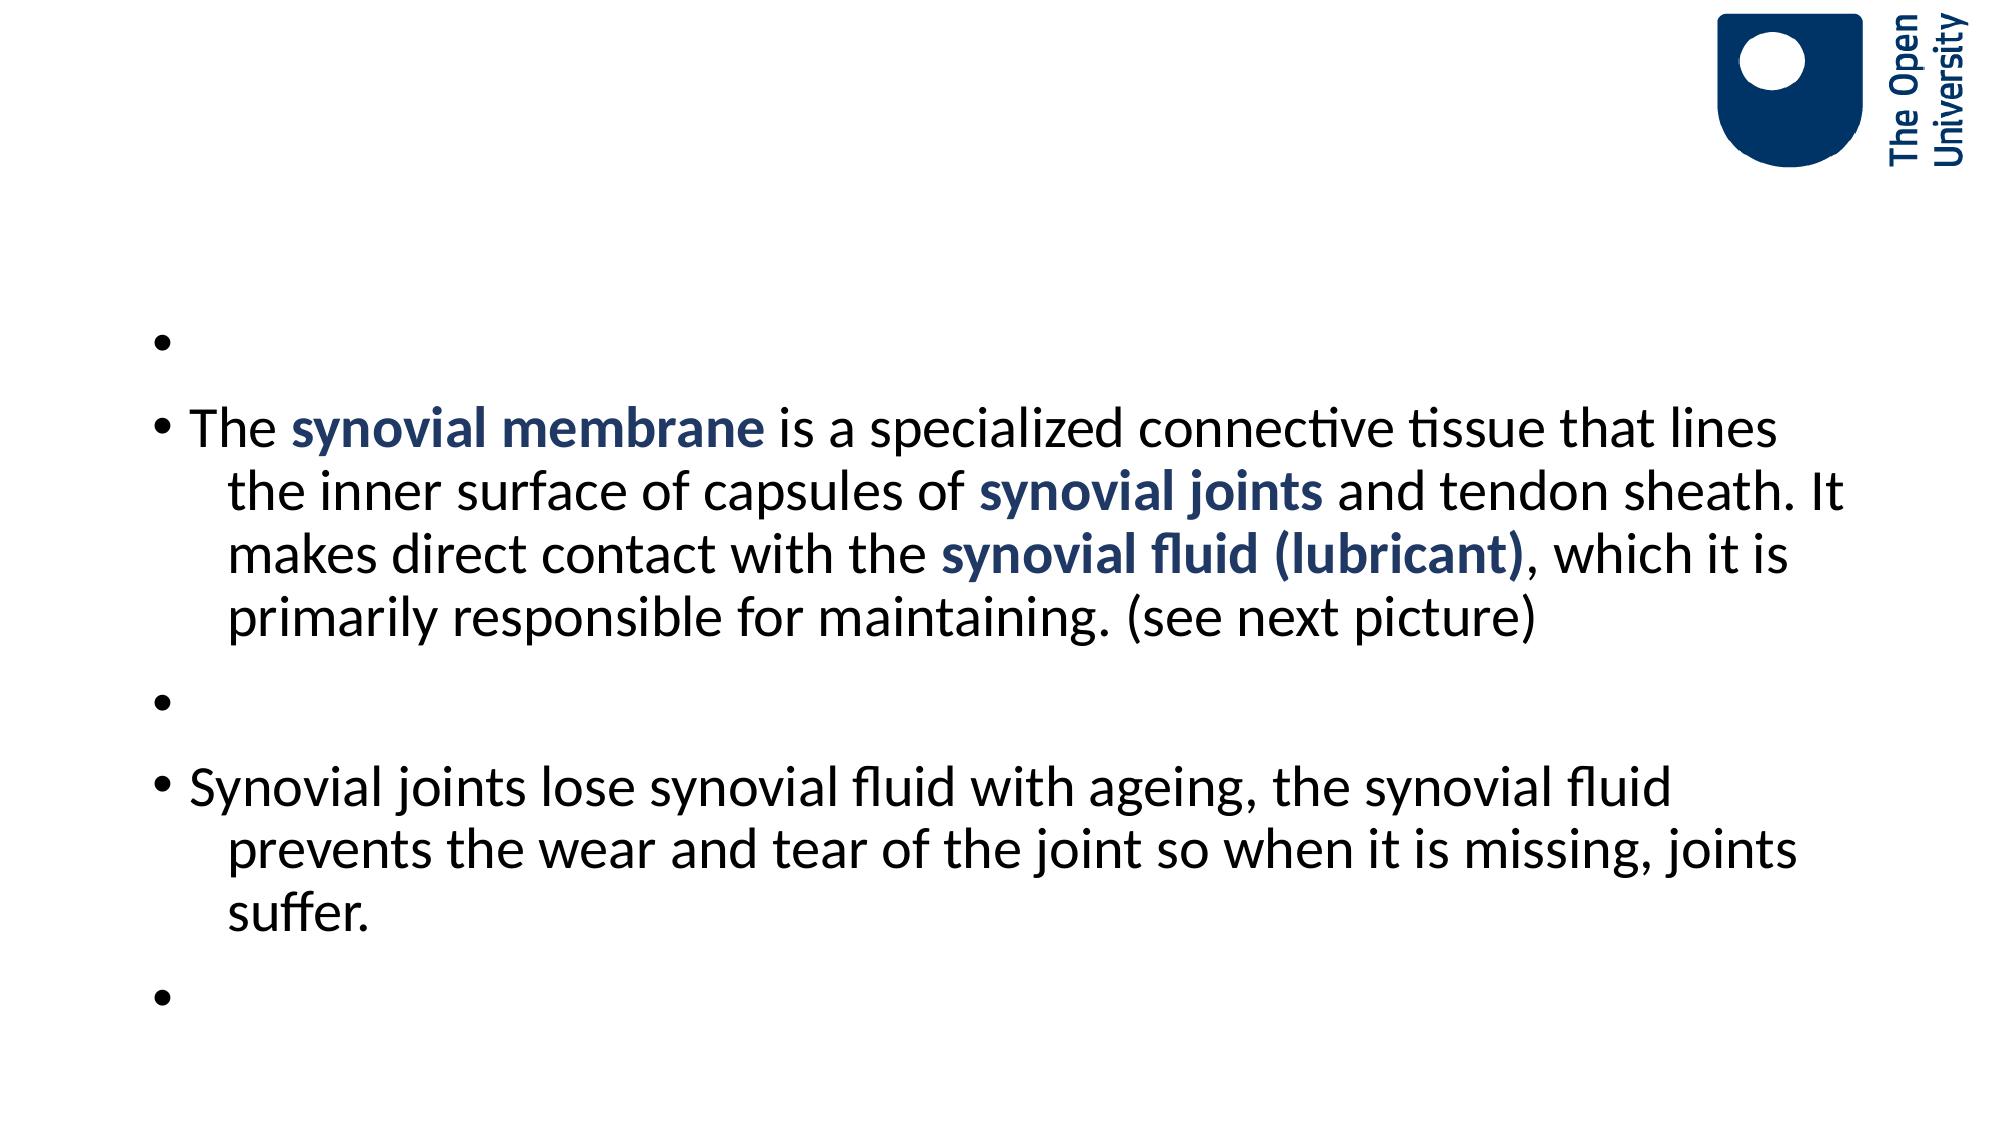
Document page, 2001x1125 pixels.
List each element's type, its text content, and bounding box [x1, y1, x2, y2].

list The synovial membrane is a specialized connective tissue that lines the inner surface of capsules of synovial joints and tendon sheath. It makes direct contact with the synovial fluid (lubricant), which it is primarily responsible for maintaining. (see next picture) Synovial joints lose synovial fluid with ageing, the synovial fluid prevents the wear and tear of the joint so when it is missing, joints suffer. [137, 299, 1863, 1014]
picture [1716, 10, 1971, 170]
